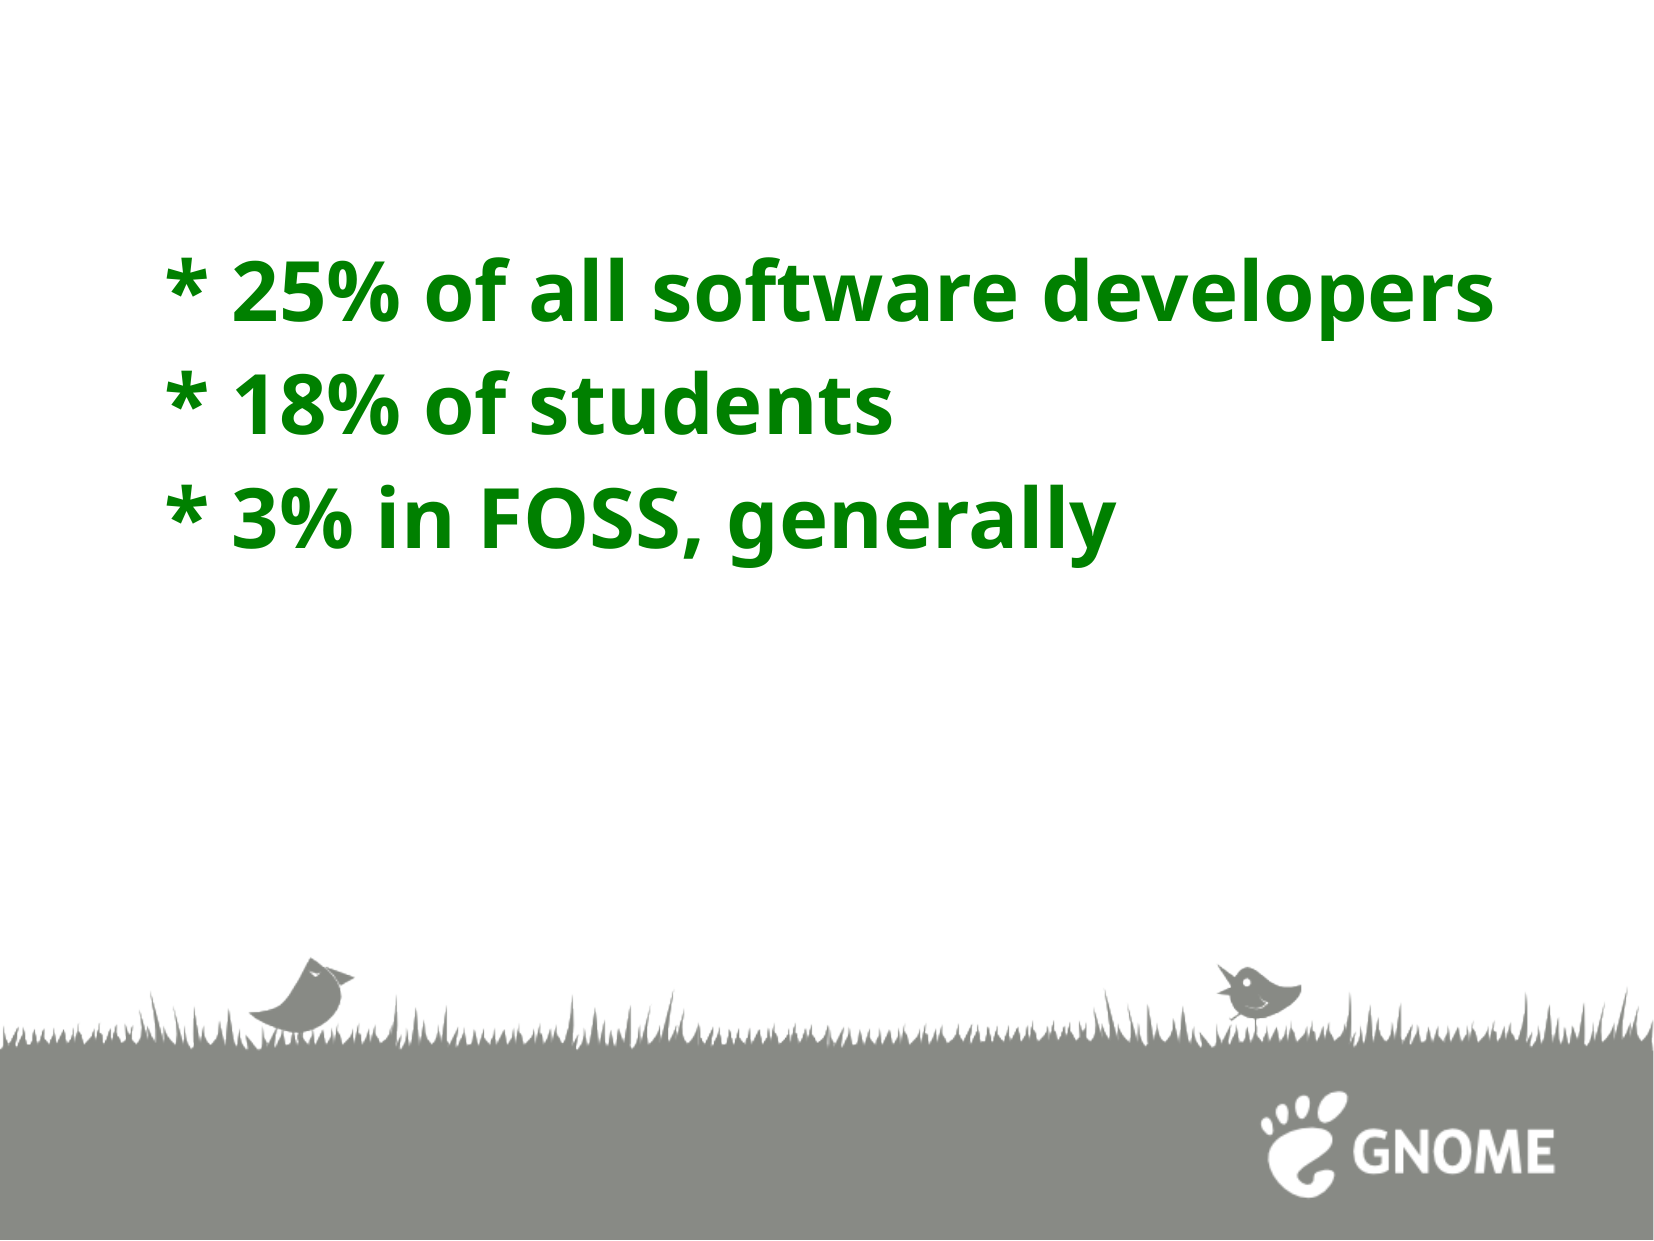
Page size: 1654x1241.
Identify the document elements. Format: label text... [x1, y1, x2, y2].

picture [0, 0, 1654, 1241]
text_box * 25% of all software developers * 18% of students * 3% in FOSS, generally [150, 225, 1538, 576]
